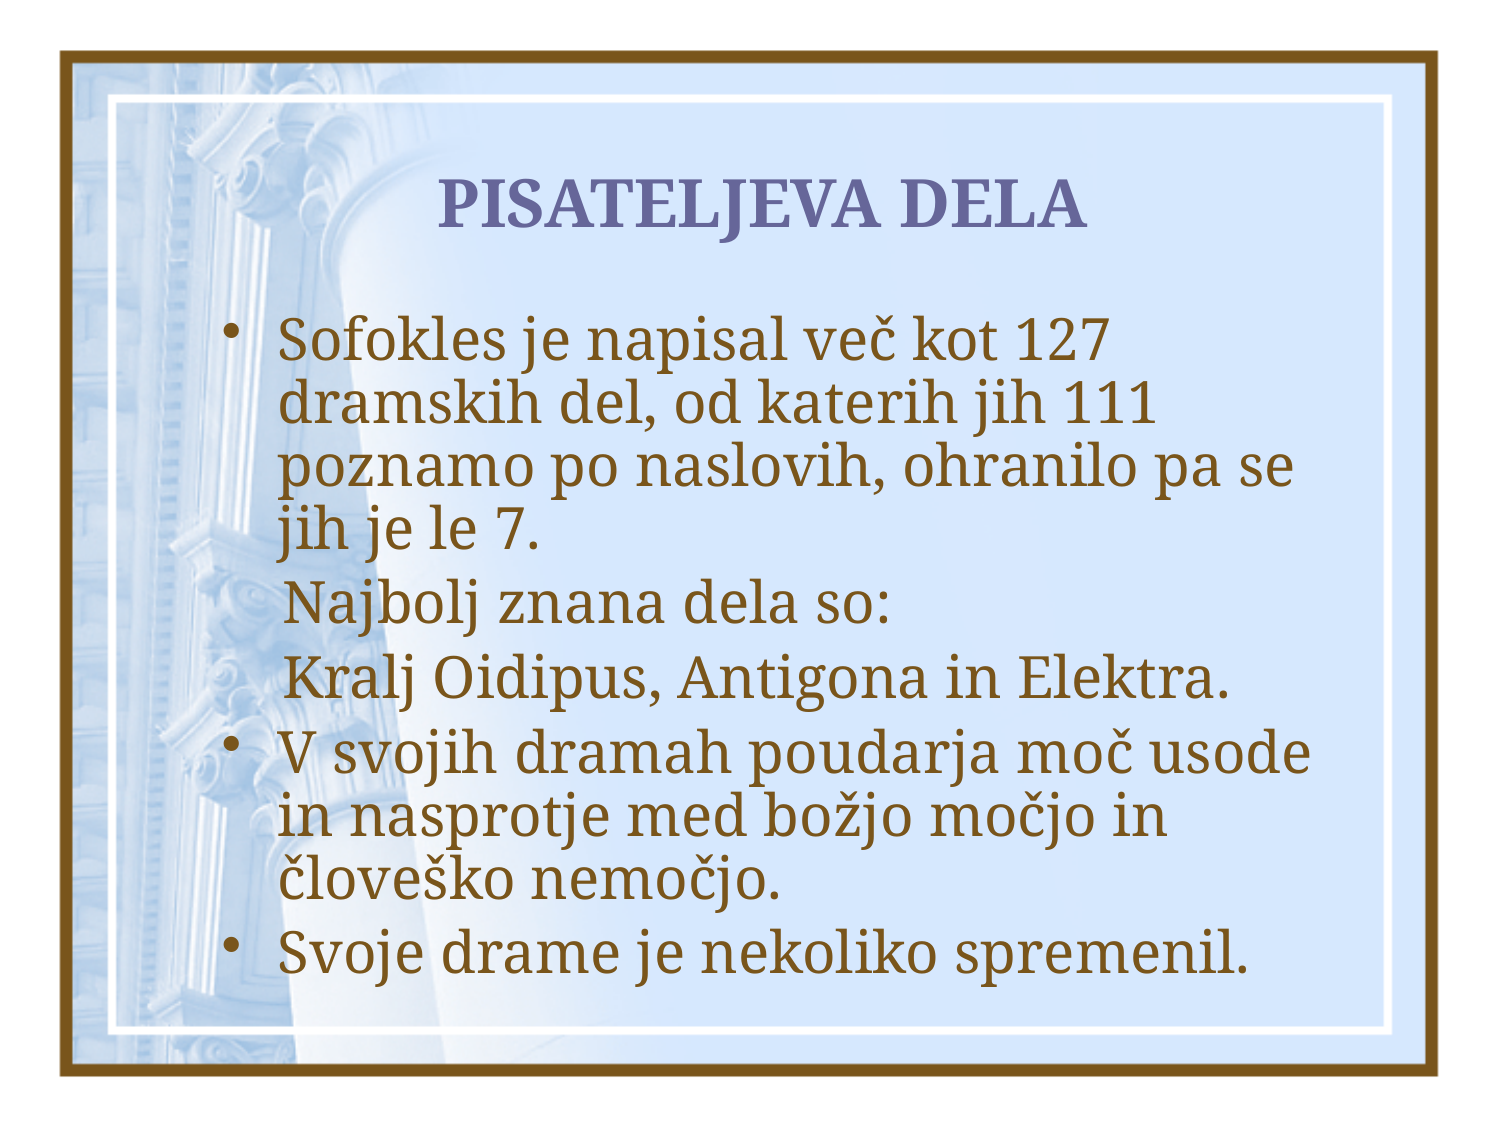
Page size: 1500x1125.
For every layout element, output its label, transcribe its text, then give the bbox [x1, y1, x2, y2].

picture [0, 0, 1500, 1125]
list Sofokles je napisal več kot 127 dramskih del, od katerih jih 111 poznamo po naslovih, ohranilo pa se jih je le 7. Najbolj znana dela so: Kralj Oidipus, Antigona in Elektra. V svojih dramah poudarja moč usode in nasprotje med božjo močjo in človeško nemočjo. Svoje drame je nekoliko spremenil. [206, 302, 1365, 1000]
title PISATELJEVA DELA [312, 125, 1213, 276]
